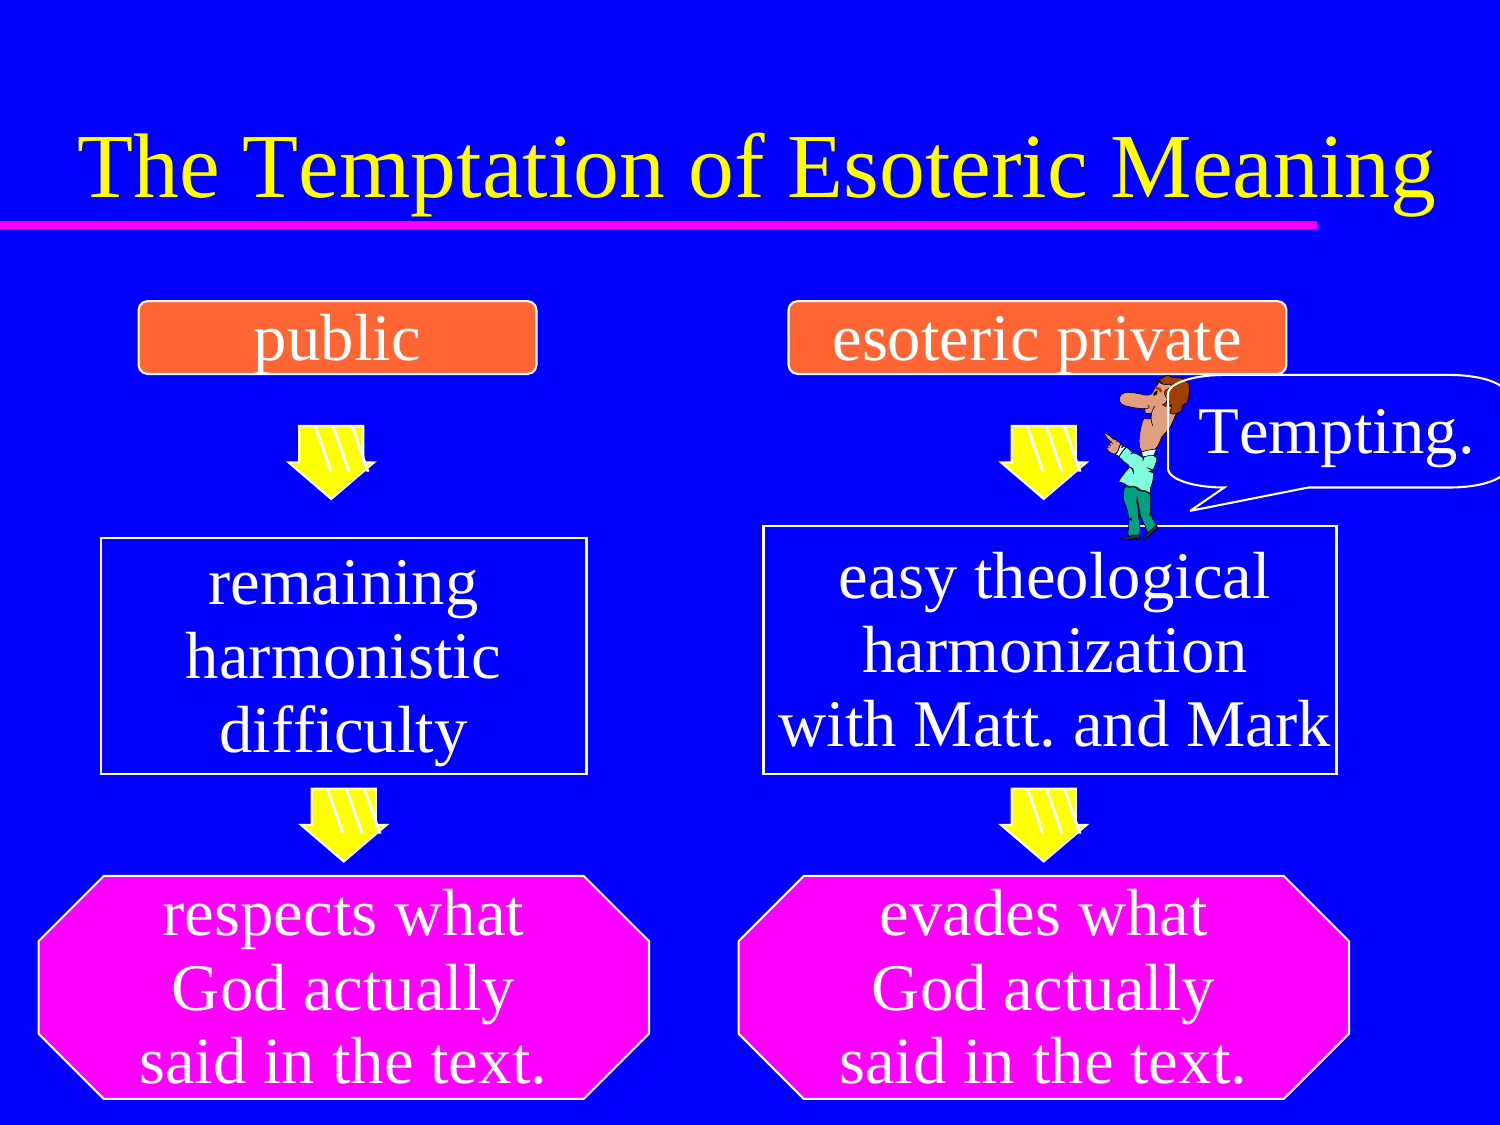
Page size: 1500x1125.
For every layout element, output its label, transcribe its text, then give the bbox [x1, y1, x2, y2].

text_box evades what God actually said in the text. [738, 875, 1349, 1099]
text_box esoteric private [788, 301, 1287, 374]
text_box public [138, 301, 537, 374]
text_box esoteric private [1066, 332, 1081, 358]
text_box \\\ [288, 425, 366, 499]
text_box respects what God actually said in the text. [38, 875, 650, 1099]
text_box easy theological harmonization with Matt. and Mark [763, 526, 1337, 774]
title The Temptation of Esoteric Meaning [62, 43, 1500, 225]
text_box \\\ [1001, 425, 1078, 499]
text_box \\\ [1001, 788, 1078, 862]
text_box \\\ [301, 788, 378, 862]
text_box public [263, 332, 278, 358]
chart [1104, 375, 1191, 541]
text_box remaining harmonistic difficulty [101, 538, 587, 774]
text_box Tempting. [1168, 374, 1500, 511]
